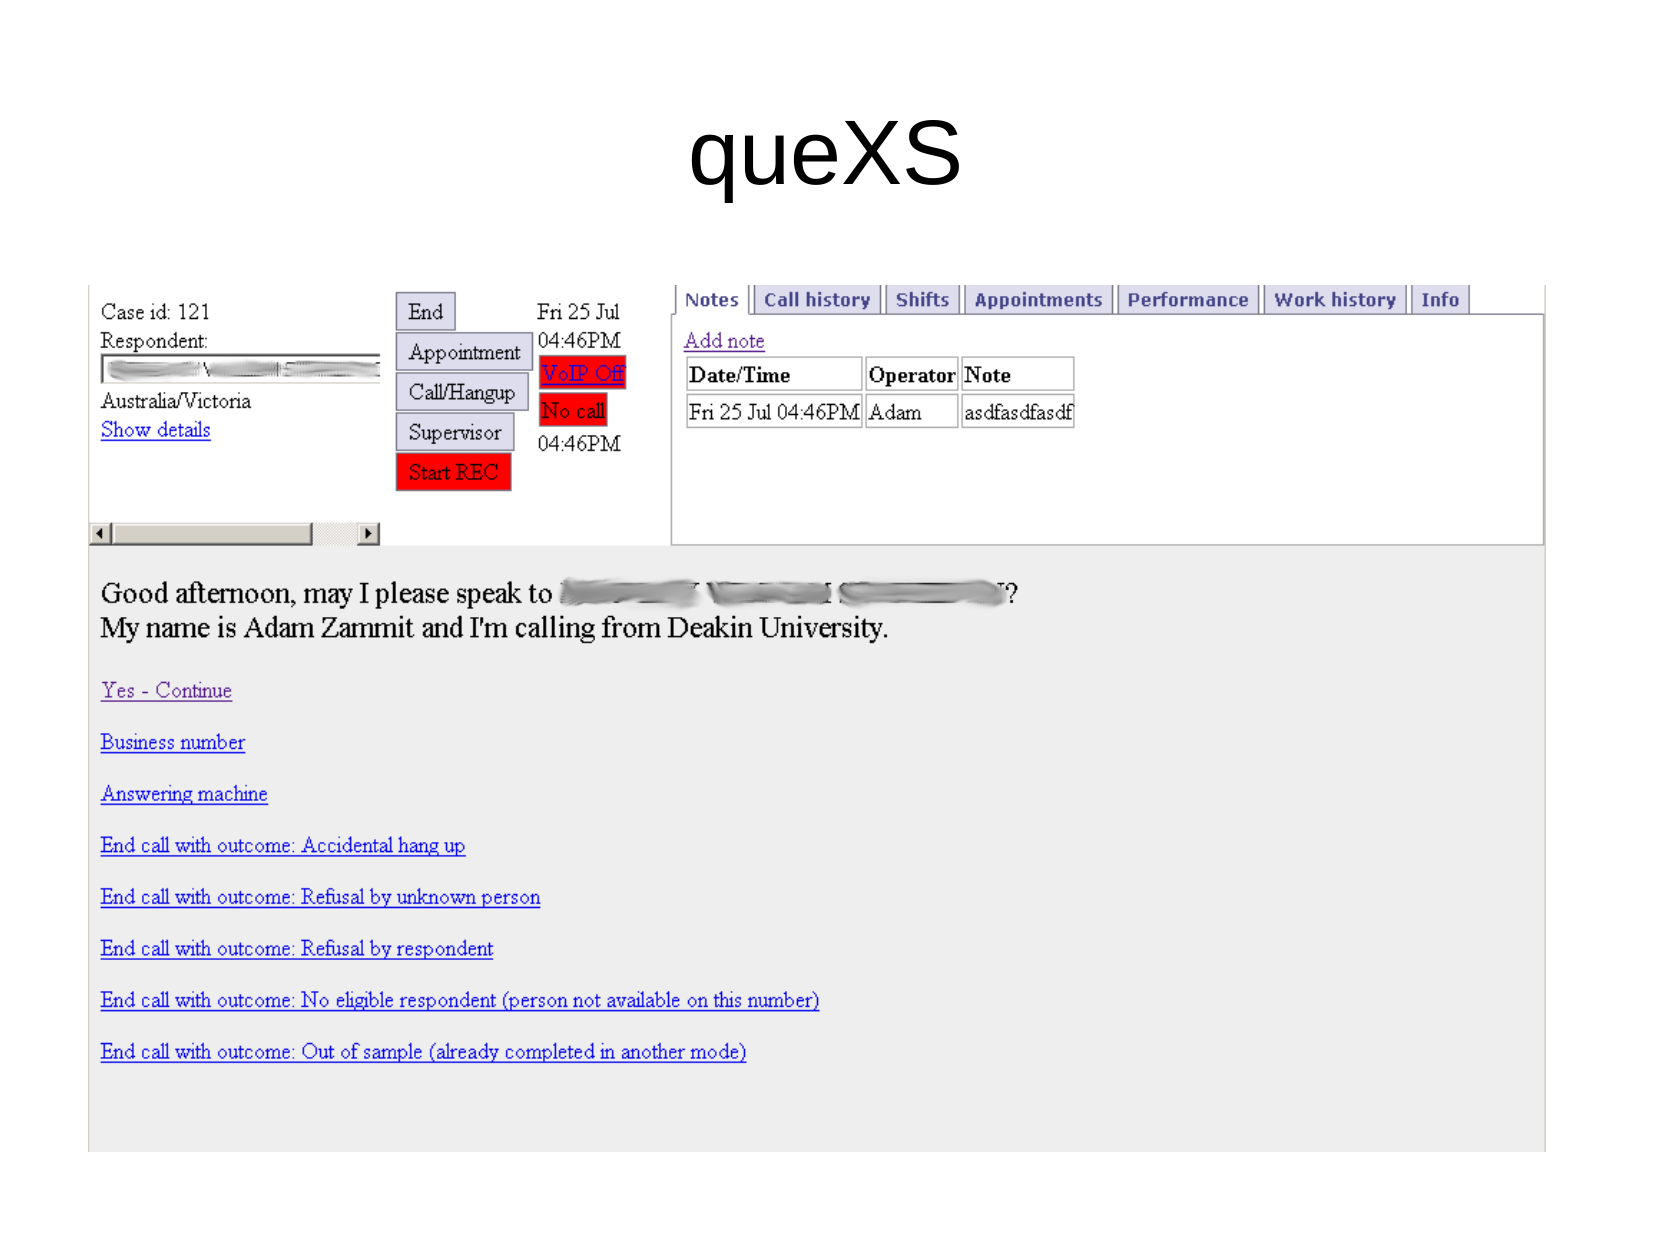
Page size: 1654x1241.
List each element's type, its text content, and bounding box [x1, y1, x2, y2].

picture [88, 285, 1546, 1152]
title queXS [82, 56, 1571, 250]
